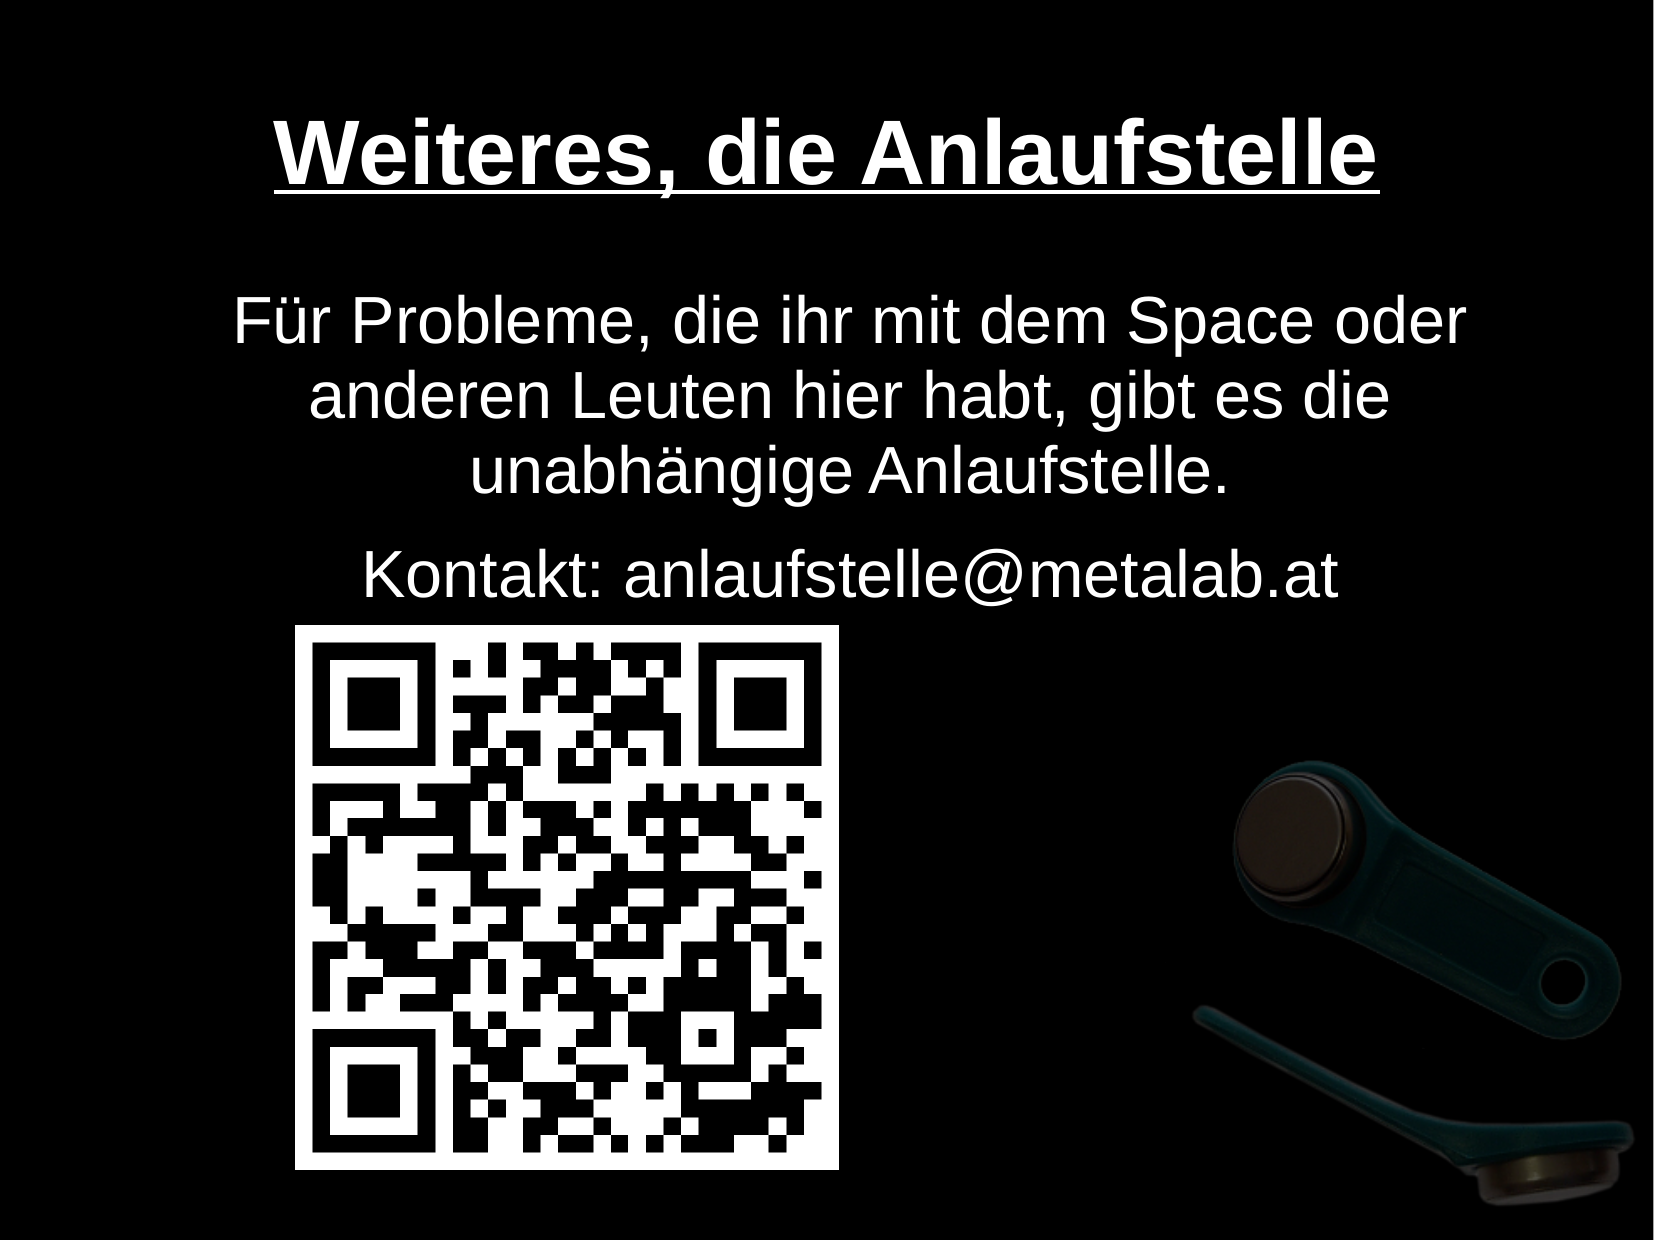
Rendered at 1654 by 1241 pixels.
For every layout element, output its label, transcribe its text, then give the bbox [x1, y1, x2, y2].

picture [1150, 732, 1654, 1236]
picture [295, 625, 839, 1170]
title Weiteres, die Anlaufstelle [82, 49, 1571, 257]
list Für Probleme, die ihr mit dem Space oder anderen Leuten hier habt, gibt es die unabhängige Anlaufstelle. Kontakt: anlaufstelle@metalab.at [70, 283, 1560, 1003]
